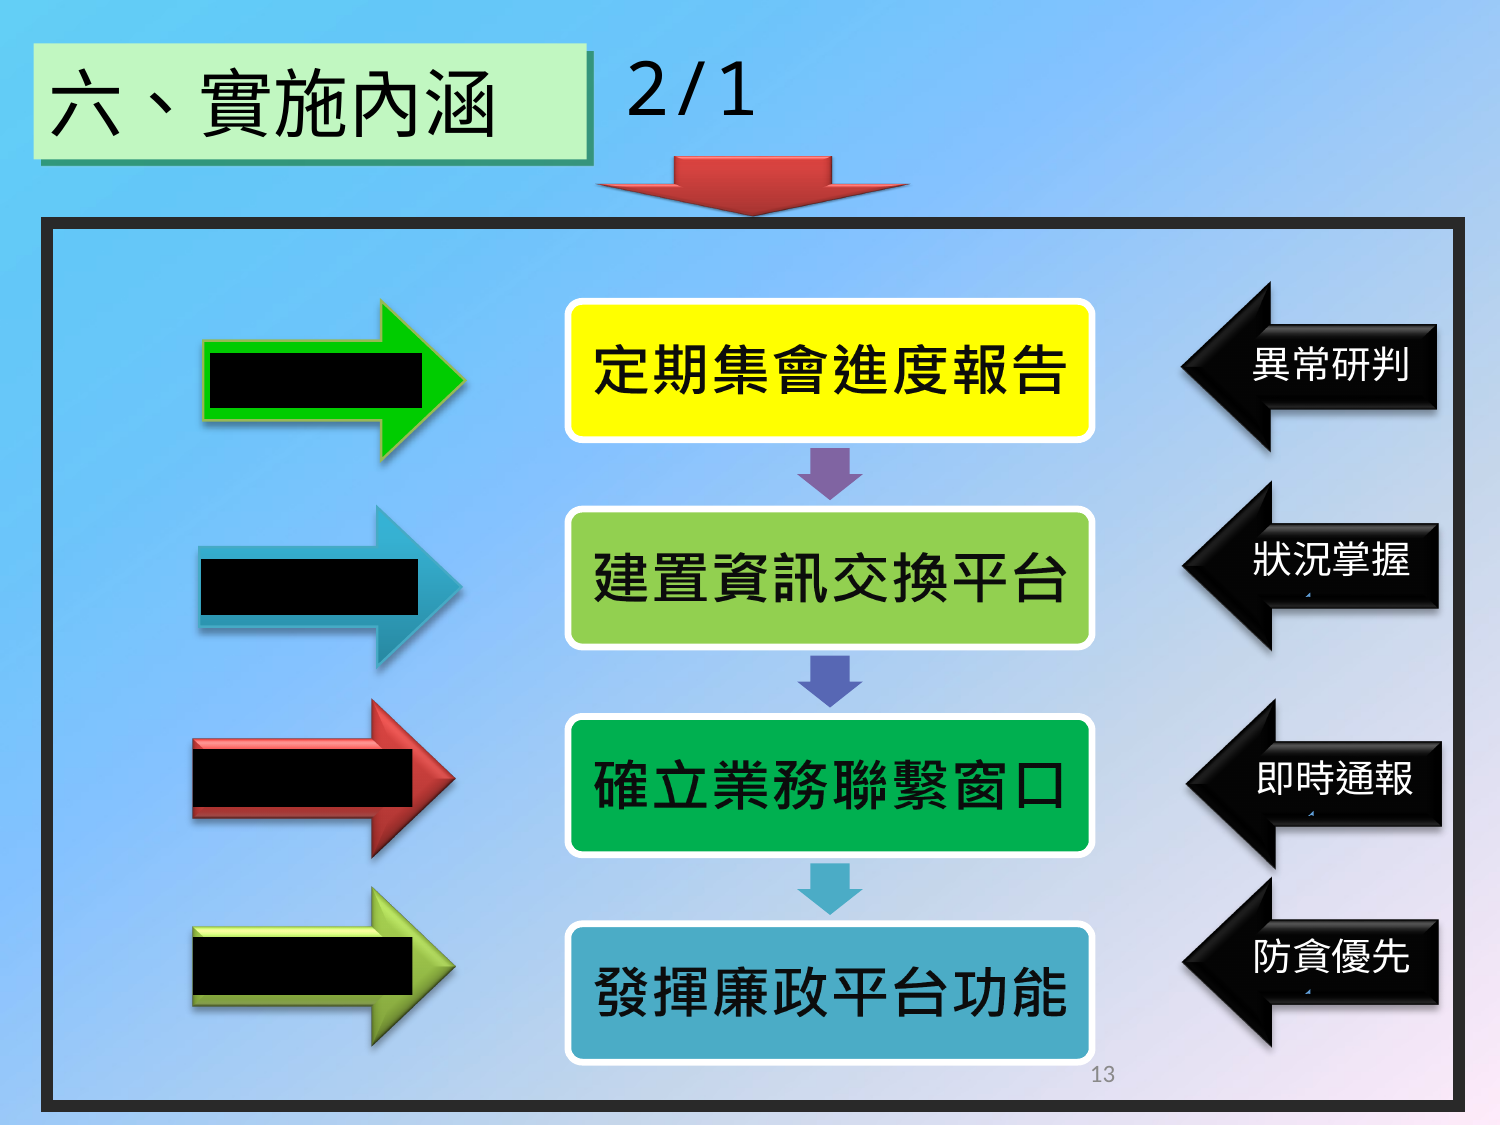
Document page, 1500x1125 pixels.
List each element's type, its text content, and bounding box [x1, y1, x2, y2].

picture [53, 229, 1453, 1100]
text_box 2/1 [609, 33, 774, 138]
picture [586, 154, 921, 221]
text_box [1074, 1042, 1426, 1103]
text_box 六、實施內涵 [33, 43, 587, 160]
